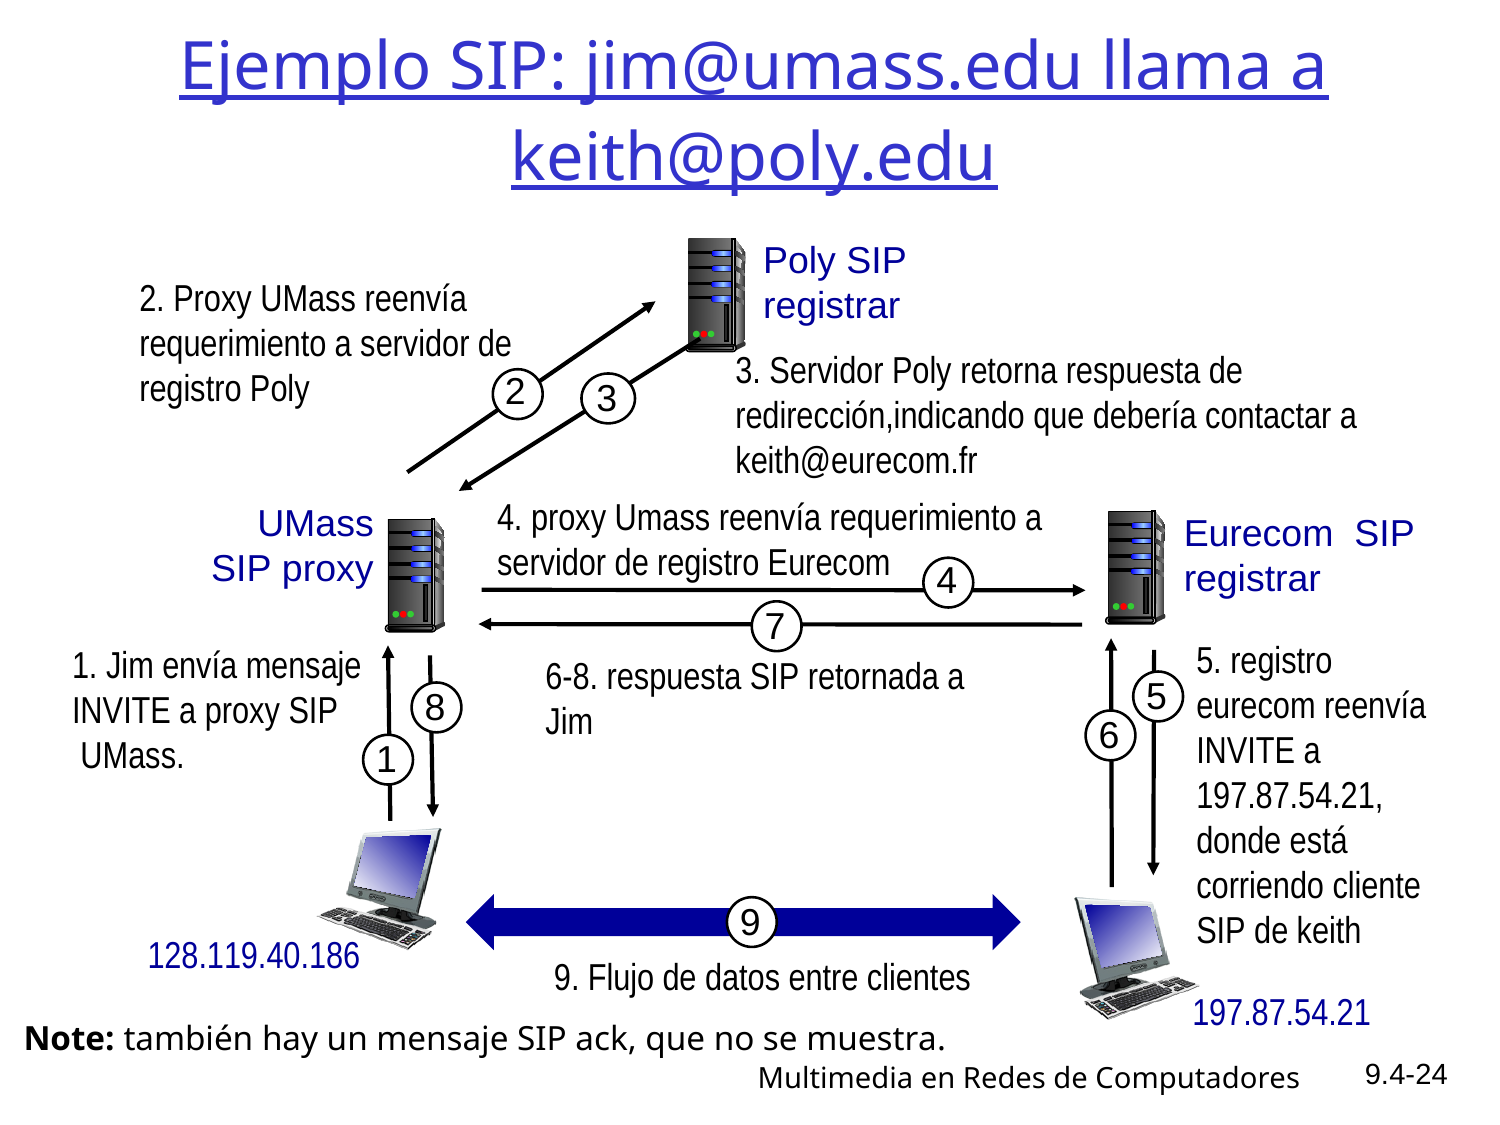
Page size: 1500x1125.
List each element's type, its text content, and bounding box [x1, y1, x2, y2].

text_box Note: también hay un mensaje SIP ack, que no se muestra. [8, 1009, 1062, 1065]
text_box 1. Jim envía mensaje INVITE a proxy SIP UMass. [57, 633, 408, 784]
text_box 7 [749, 594, 801, 644]
text_box 128.119.40.186 [132, 923, 425, 984]
text_box [687, 238, 746, 352]
text_box UMass SIP proxy [182, 491, 389, 597]
text_box Poly SIP registrar [748, 228, 955, 334]
text_box 1 [361, 727, 412, 788]
text_box [632, 387, 636, 410]
text_box [465, 894, 725, 951]
picture [287, 822, 446, 960]
text_box 9 [725, 890, 776, 945]
text_box 8 [409, 675, 461, 736]
text_box [1105, 511, 1166, 624]
text_box 4 [921, 591, 973, 609]
text_box 197.87.54.21 [1177, 980, 1470, 1041]
title Ejemplo SIP: jim@umass.edu llama a keith@poly.edu [59, 15, 1449, 203]
text_box 4. proxy Umass reenvía requerimiento a servidor de registro Eurecom [482, 485, 1088, 591]
text_box [354, 835, 432, 898]
text_box 9. Flujo de datos entre clientes [539, 945, 1043, 1006]
text_box 6-8. respuesta SIP retornada a Jim [530, 644, 1034, 750]
text_box 2. Proxy UMass reenvía requerimiento a servidor de registro Poly [124, 266, 635, 417]
text_box 3. Servidor Poly retorna respuesta de redirección,indicando que debería contactar a keith@eurecom.fr [720, 338, 1398, 489]
picture [1071, 891, 1230, 1029]
text_box 2 [490, 360, 541, 421]
text_box 5 [1131, 664, 1182, 725]
text_box [776, 894, 1021, 945]
text_box [385, 518, 446, 632]
text_box 2. Proxy UMass reenvía requerimiento a servidor de registro Poly [541, 319, 635, 417]
text_box 3 [581, 366, 632, 427]
text_box Eurecom SIP registrar [1168, 501, 1461, 607]
text_box 5. registro eurecom reenvía INVITE a 197.87.54.21, donde está corriendo cliente SIP de keith [1181, 628, 1449, 959]
text_box [1084, 904, 1162, 968]
text_box 6 [1083, 703, 1135, 764]
